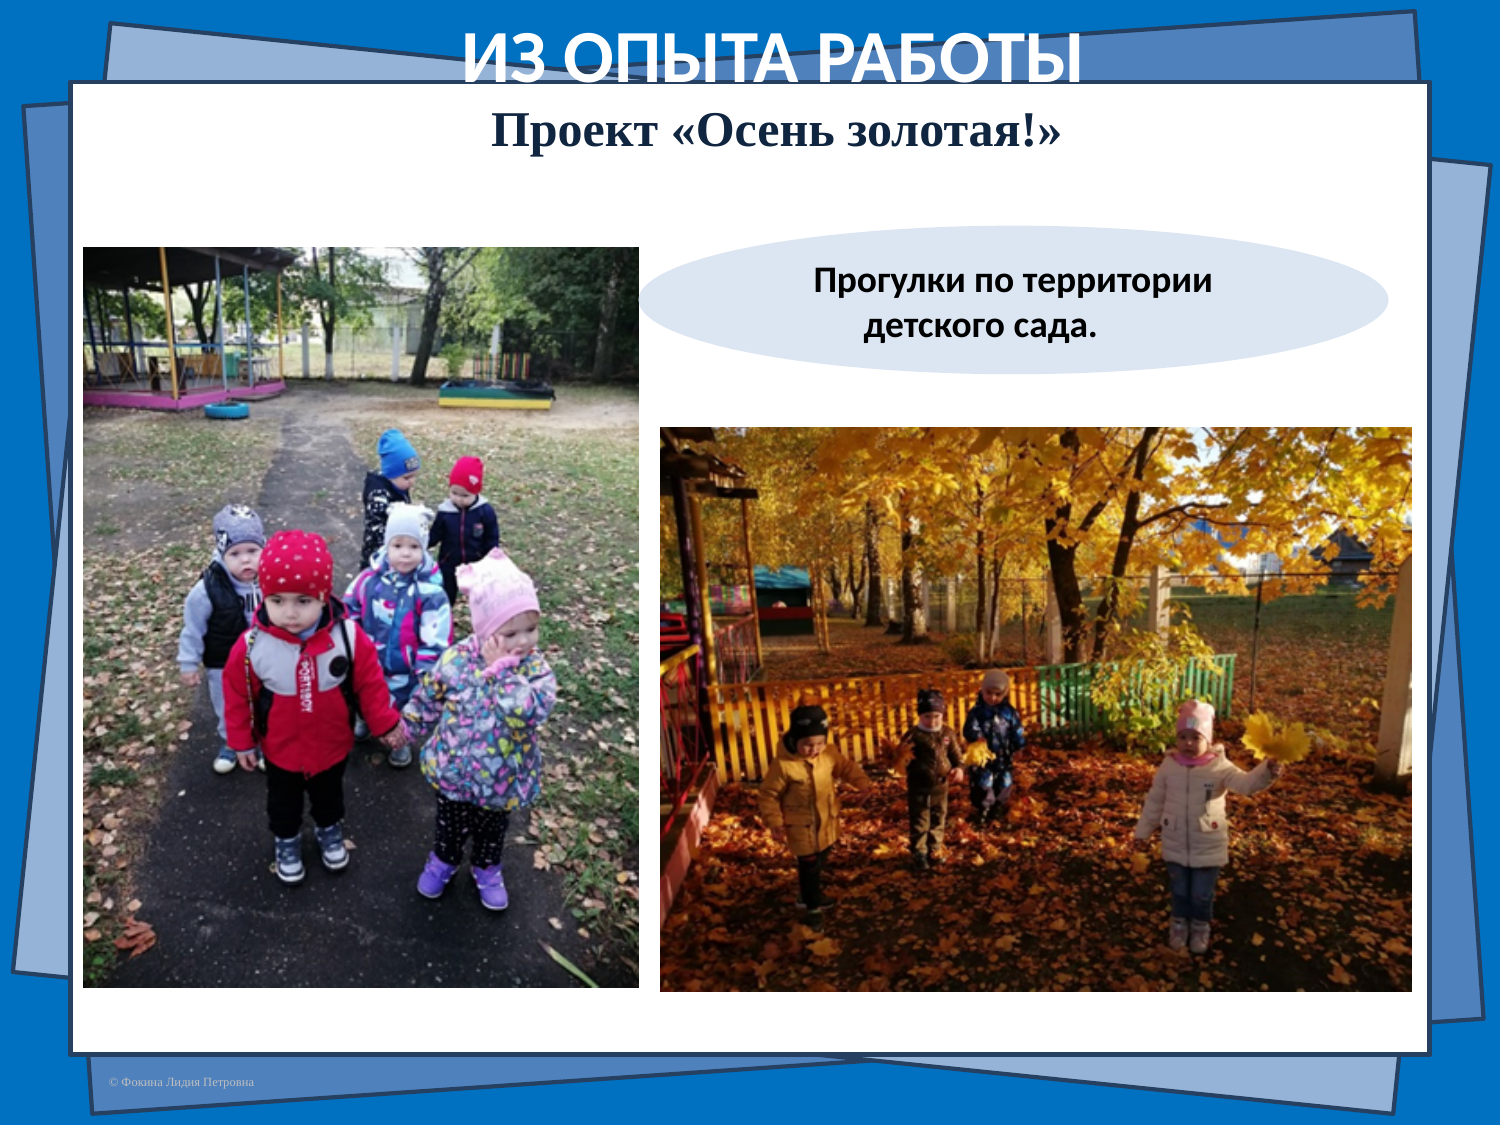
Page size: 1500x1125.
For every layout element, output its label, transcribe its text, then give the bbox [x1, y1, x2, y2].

text_box ИЗ ОПЫТА РАБОТЫ [446, 0, 1107, 89]
text_box Прогулки по территории детского сада. [638, 225, 1389, 375]
picture [660, 427, 1412, 992]
picture [83, 247, 639, 988]
text_box Проект «Осень золотая!» [402, 89, 1152, 224]
